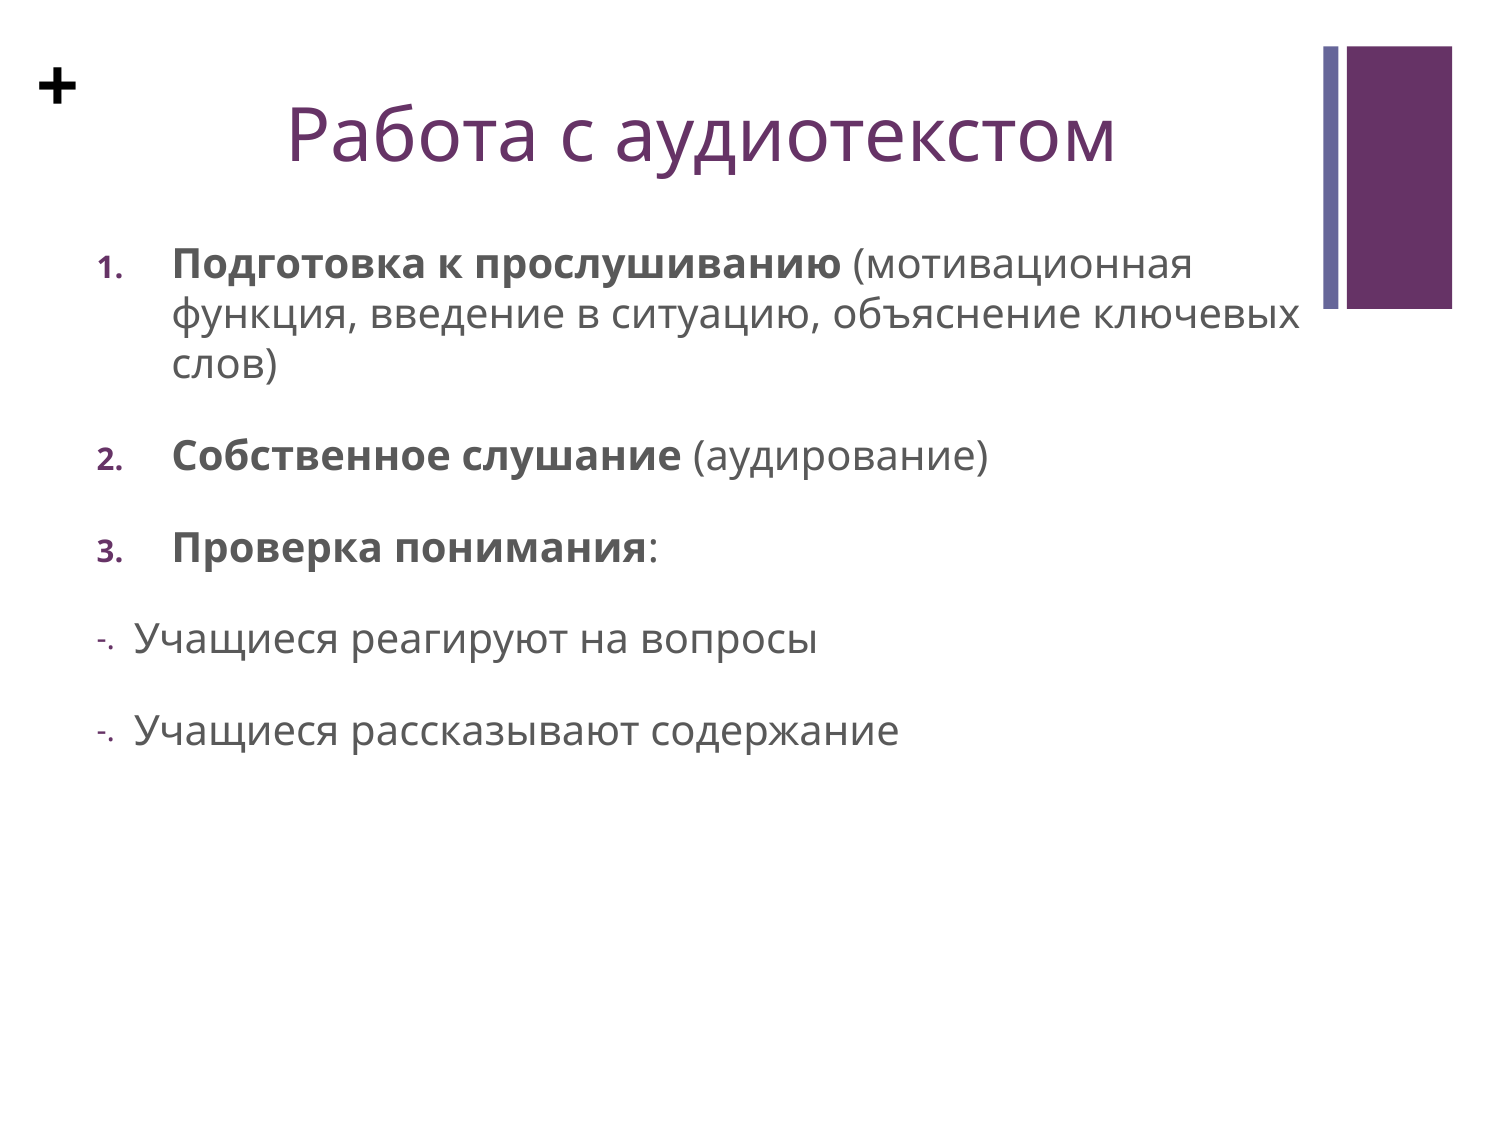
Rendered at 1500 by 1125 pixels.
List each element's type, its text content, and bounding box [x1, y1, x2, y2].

list Подготовка к прослушиванию (мотивационная функция, введение в ситуацию, объяснение ключевых слов) Собственное слушание (аудирование) Проверка понимания: Учащиеся реагируют на вопросы Учащиеся рассказывают содержание [81, 229, 1322, 1005]
title Работа с аудиотекстом [81, 79, 1322, 195]
